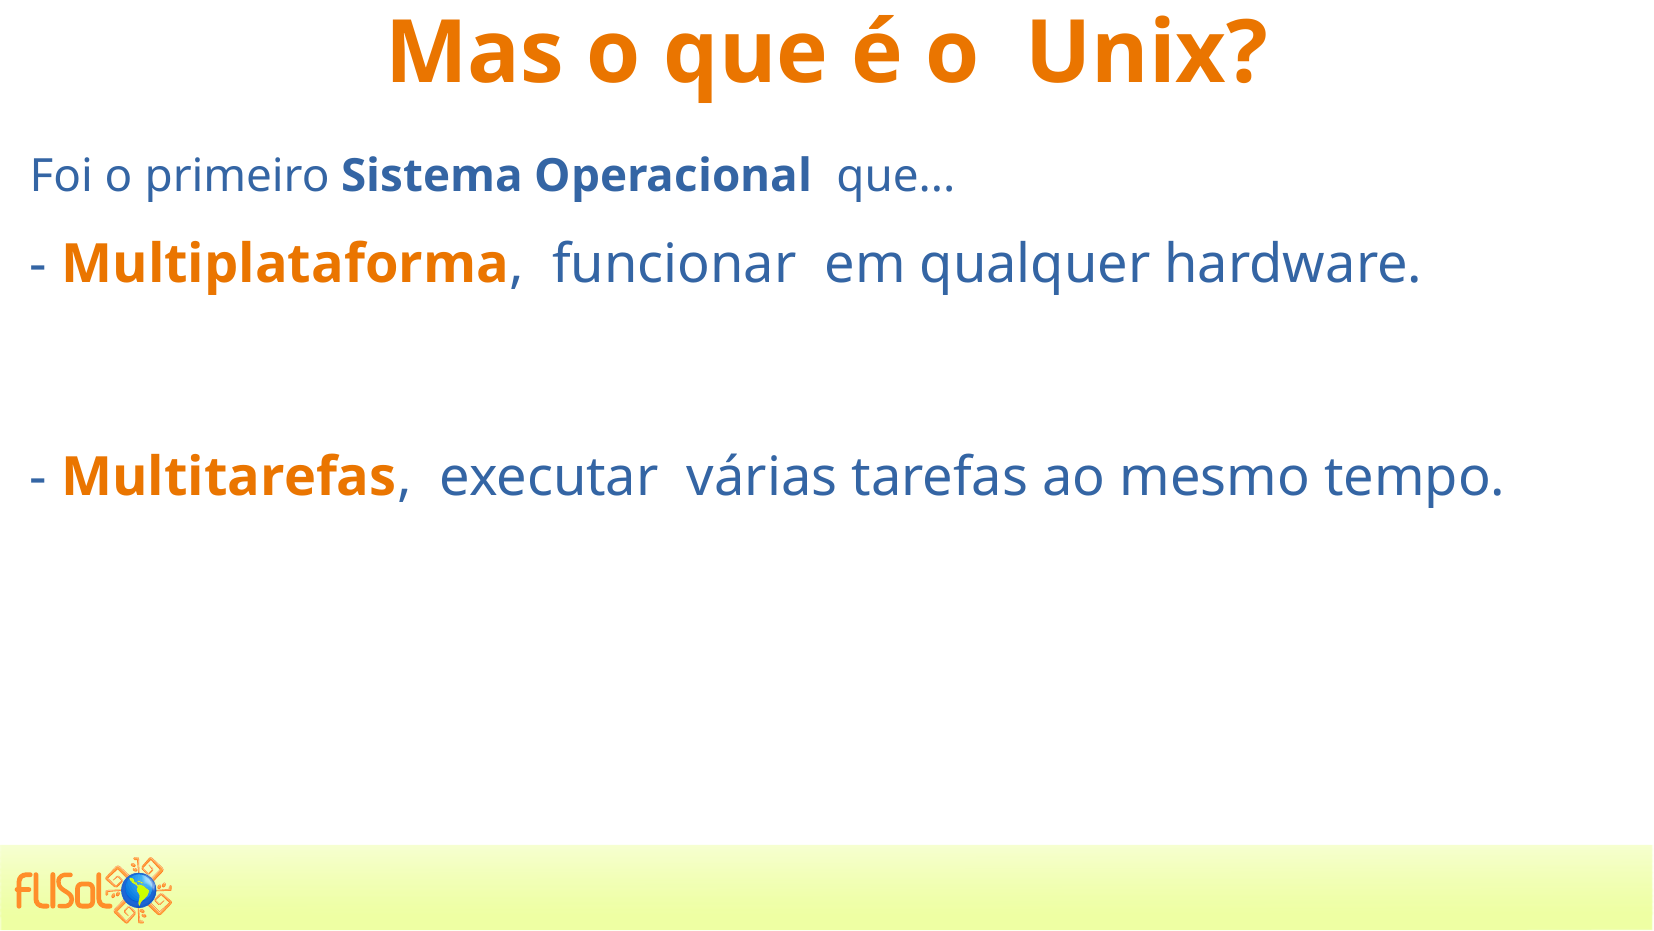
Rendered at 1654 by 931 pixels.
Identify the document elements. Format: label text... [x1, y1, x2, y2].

text_box [0, 844, 1654, 931]
text_box Foi o primeiro Sistema Operacional que... [29, 139, 1625, 207]
text_box - Multitarefas, executar várias tarefas ao mesmo tempo. [29, 440, 1625, 508]
text_box - Multiplataforma, funcionar em qualquer hardware. [29, 228, 1625, 296]
text_box Mas o que é o Unix? [29, 0, 1625, 99]
